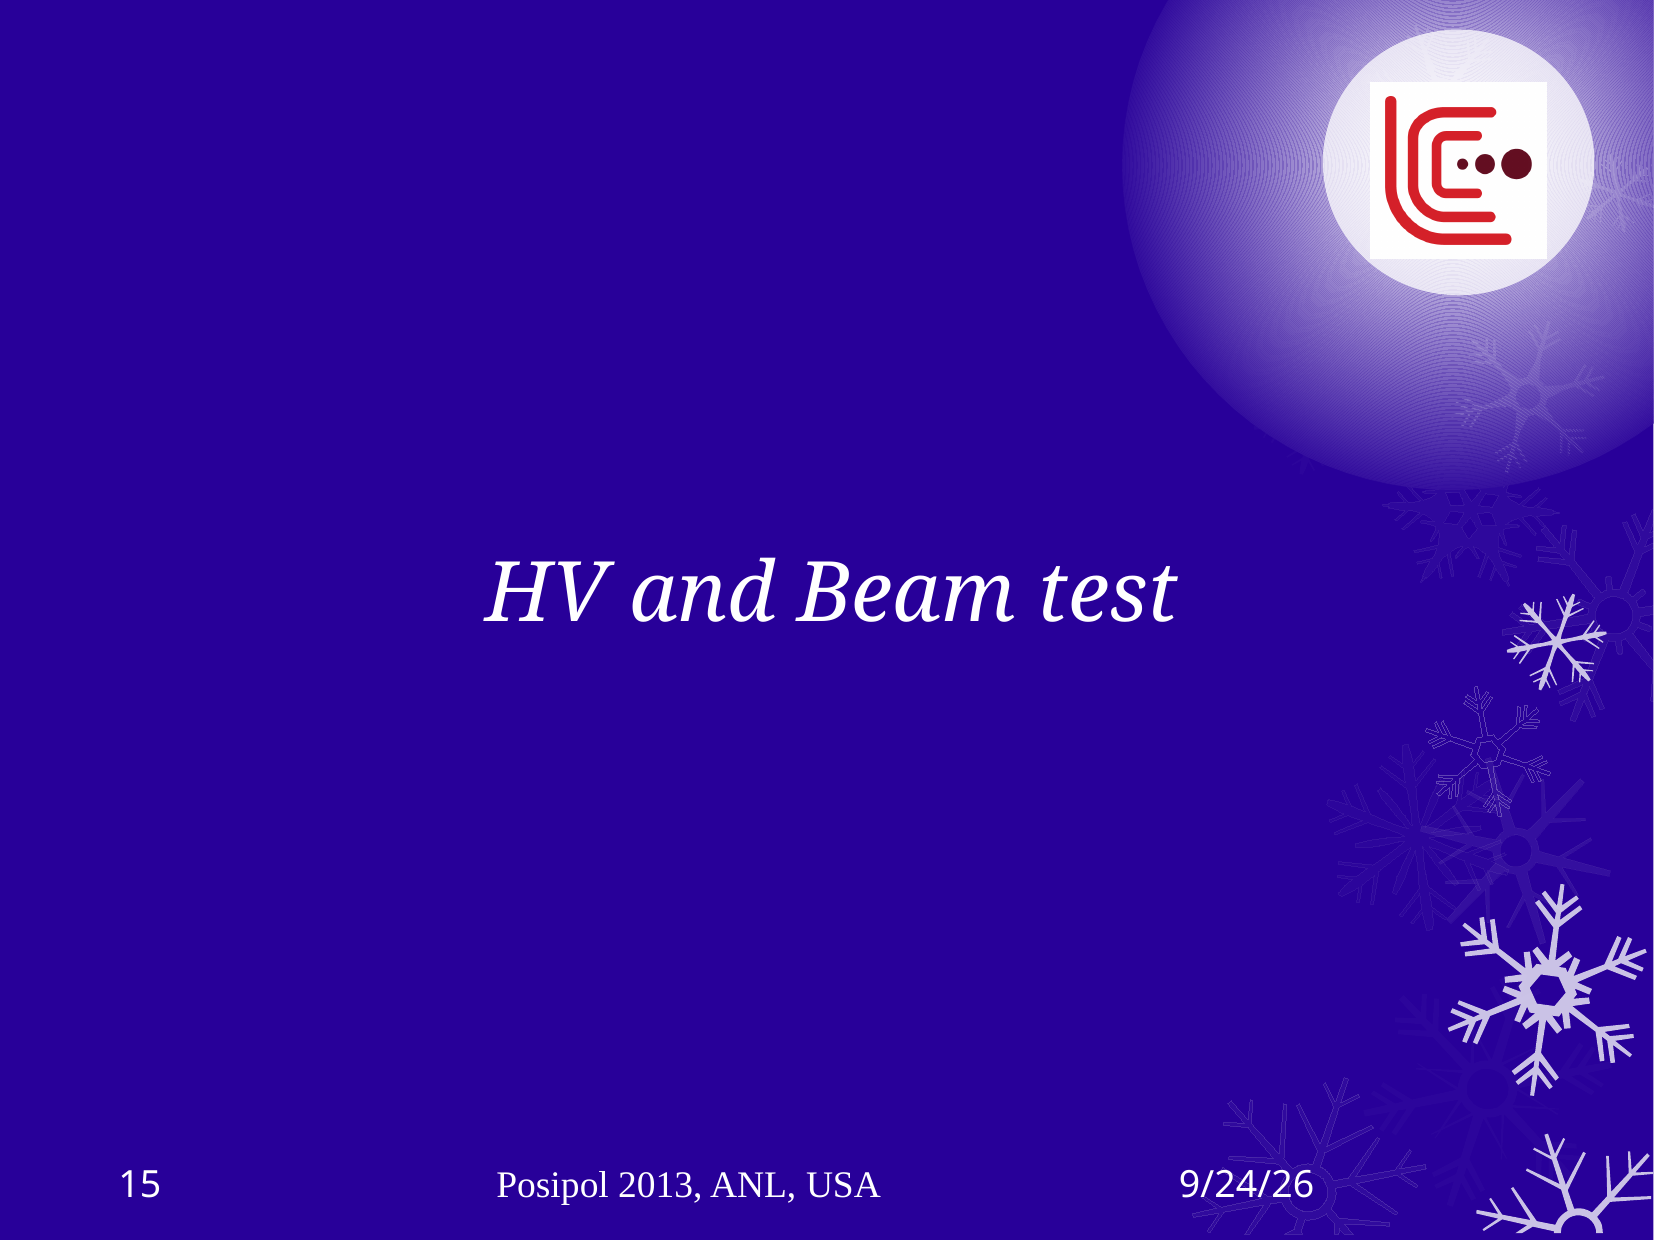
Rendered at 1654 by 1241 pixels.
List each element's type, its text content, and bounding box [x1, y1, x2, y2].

picture [1476, 82, 1547, 259]
subtitle HV and Beam test [188, 70, 1476, 1109]
